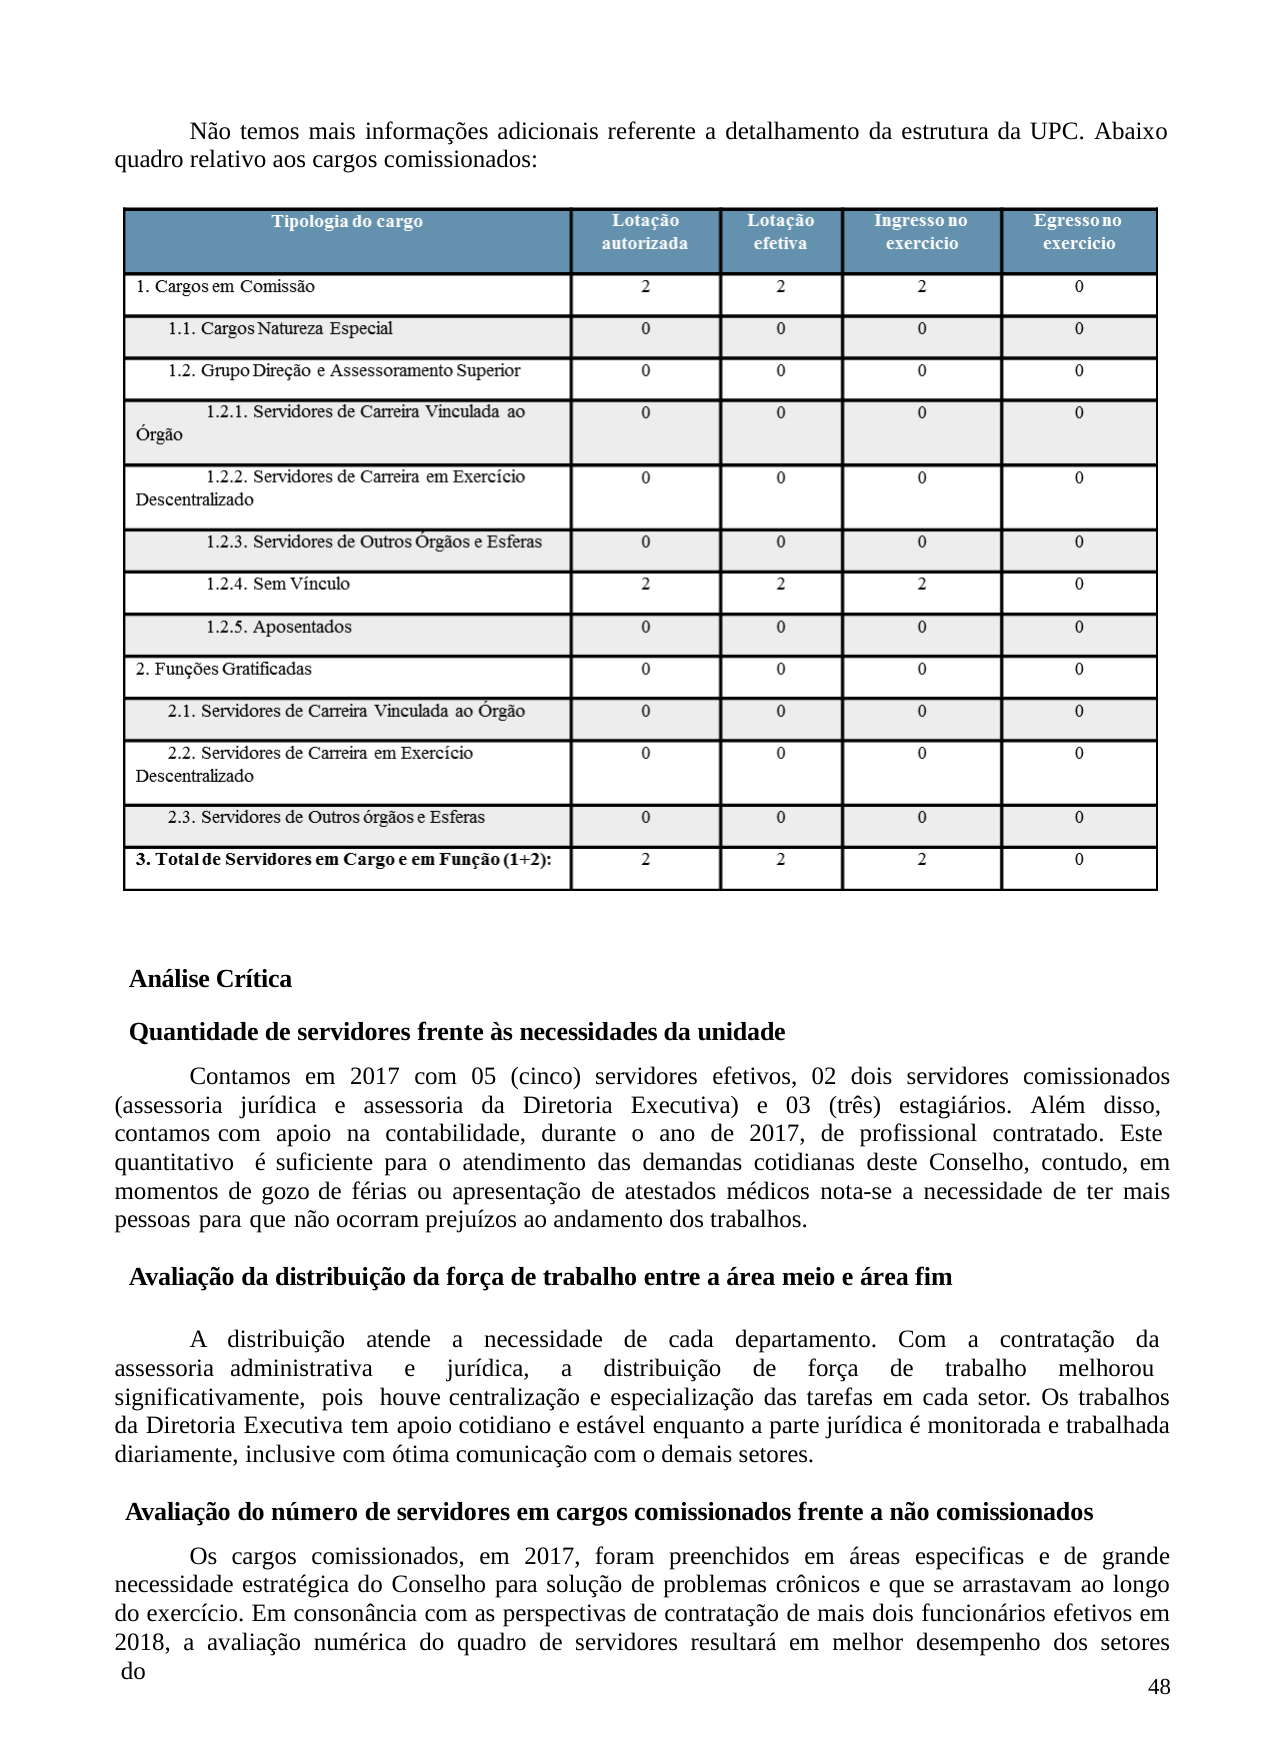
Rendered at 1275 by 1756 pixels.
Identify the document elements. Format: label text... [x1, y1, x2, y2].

picture [123, 202, 1158, 891]
text_box Não temos mais informações adicionais referente a detalhamento da estrutura da UPC. Abaixo quadro relativo aos cargos comissionados: [112, 115, 1172, 174]
text_box 41 [1143, 1671, 1176, 1705]
text_box Análise Crítica Quantidade de servidores frente às necessidades da unidade Contamos em 2017 com 05 (cinco) servidores efetivos, 02 dois servidores comissionados (assessoria jurídica e assessoria da Diretoria Executiva) e 03 (três) estagiários. Além disso, contamos com apoio na contabilidade, durante o ano de 2017, de profissional contratado. Este quantitativo é suficiente para o atendimento das demandas cotidianas deste Conselho, contudo, em momentos de gozo de férias ou apresentação de atestados médicos nota-se a necessidade de ter mais pessoas para que não ocorram prejuízos ao andamento dos trabalhos. Avaliação da distribuição da força de trabalho entre a área meio e área fim A distribuição atende a necessidade de cada departamento. Com a contratação da assessoria administrativa e jurídica, a distribuição de força de trabalho melhorou significativamente, pois houve centralização e especialização das tarefas em cada setor. Os trabalhos da Diretoria Executiva tem apoio cotidiano e estável enquanto a parte jurídica é monitorada e trabalhada diariamente, inclusive com ótima comunicação com o demais setores. Avaliação do número de servidores em cargos comissionados frente a não comissionados Os cargos comissionados, em 2017, foram preenchidos em áreas especificas e de grande necessidade estratégica do Conselho para solução de problemas crônicos e que se arrastavam ao longo do exercício. Em consonância com as perspectivas de contratação de mais dois funcionários efetivos em 2018, a avaliação numérica do quadro de servidores resultará em melhor desempenho dos setores do [112, 961, 1172, 1654]
